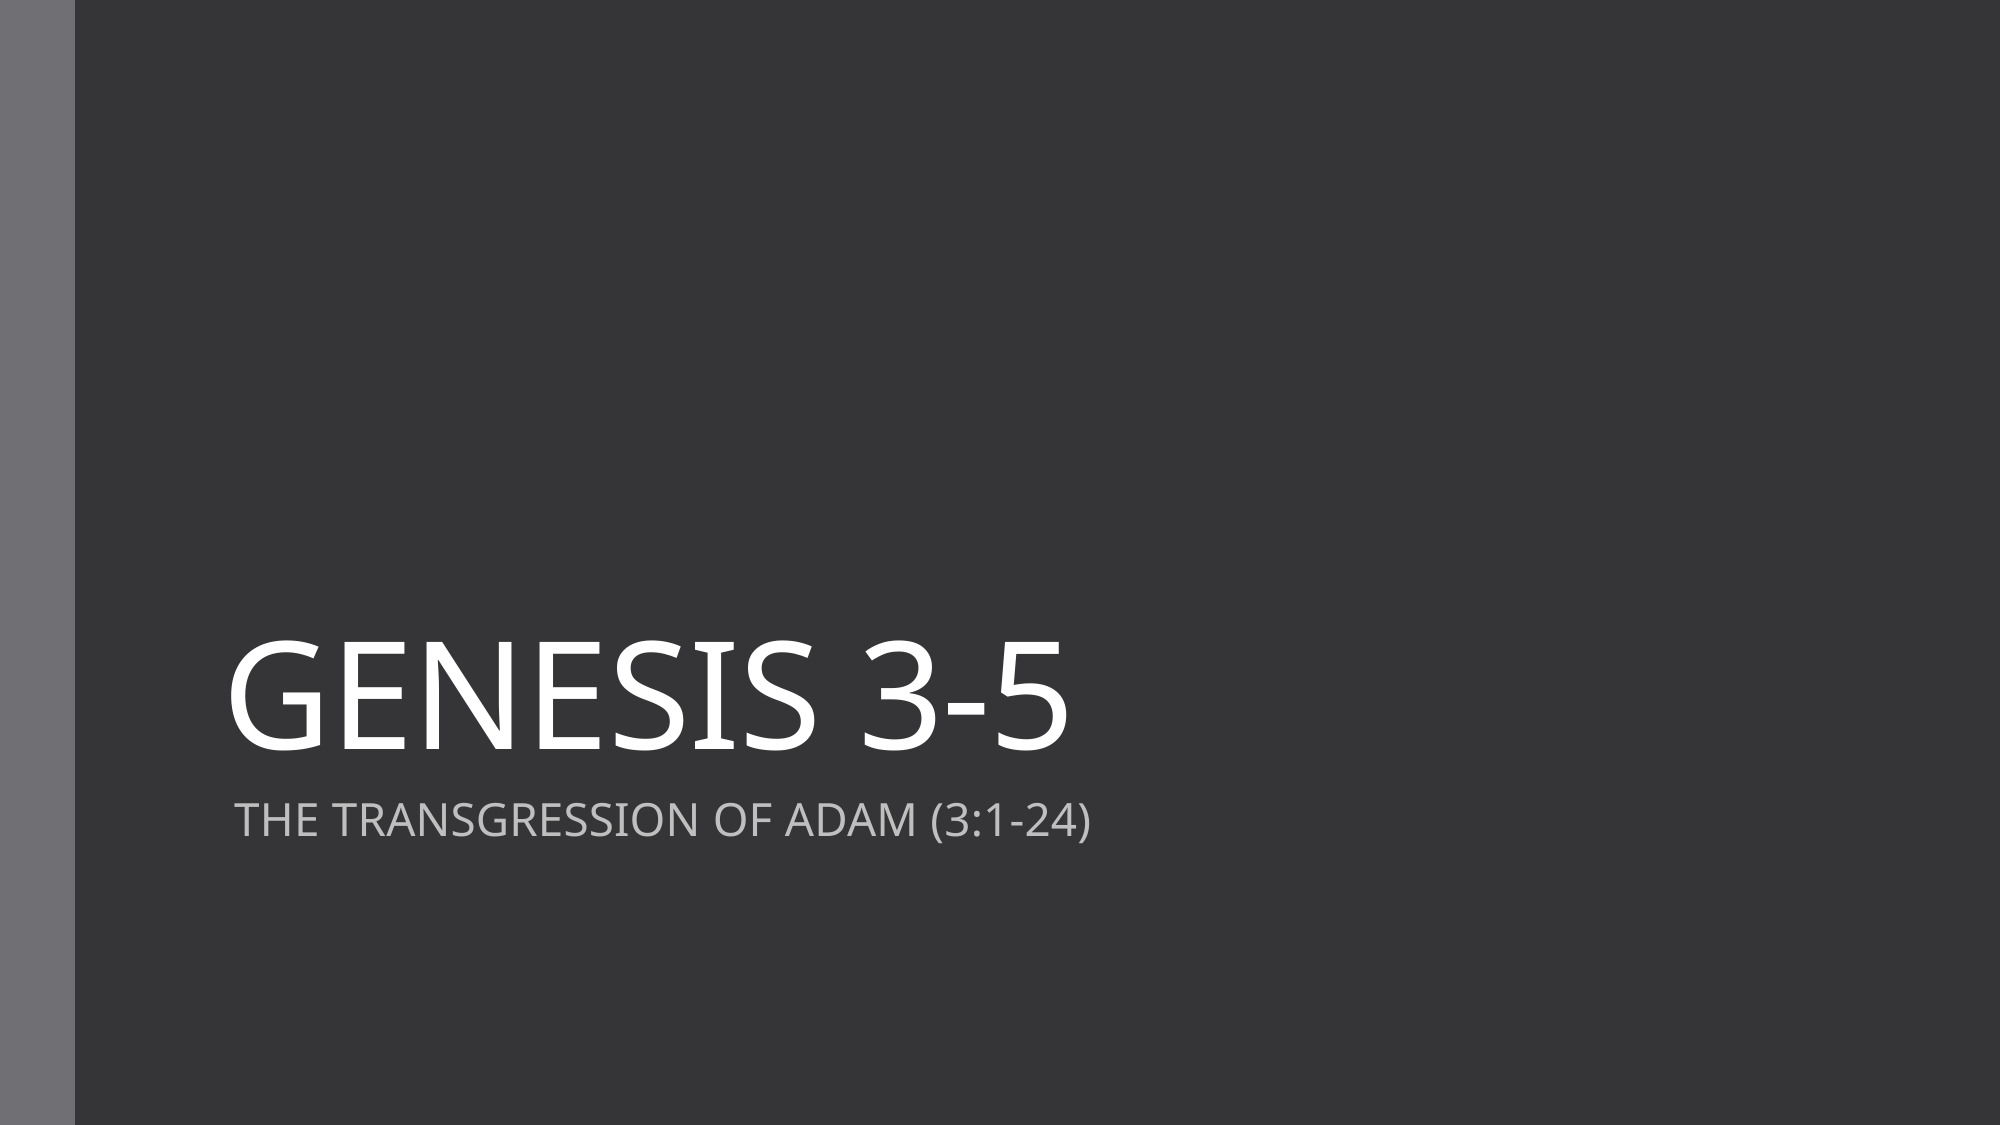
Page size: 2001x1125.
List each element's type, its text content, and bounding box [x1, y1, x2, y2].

subtitle THE TRANSGRESSION OF ADAM (3:1-24) [206, 787, 1752, 1066]
title GENESIS 3-5 [206, 124, 1752, 787]
